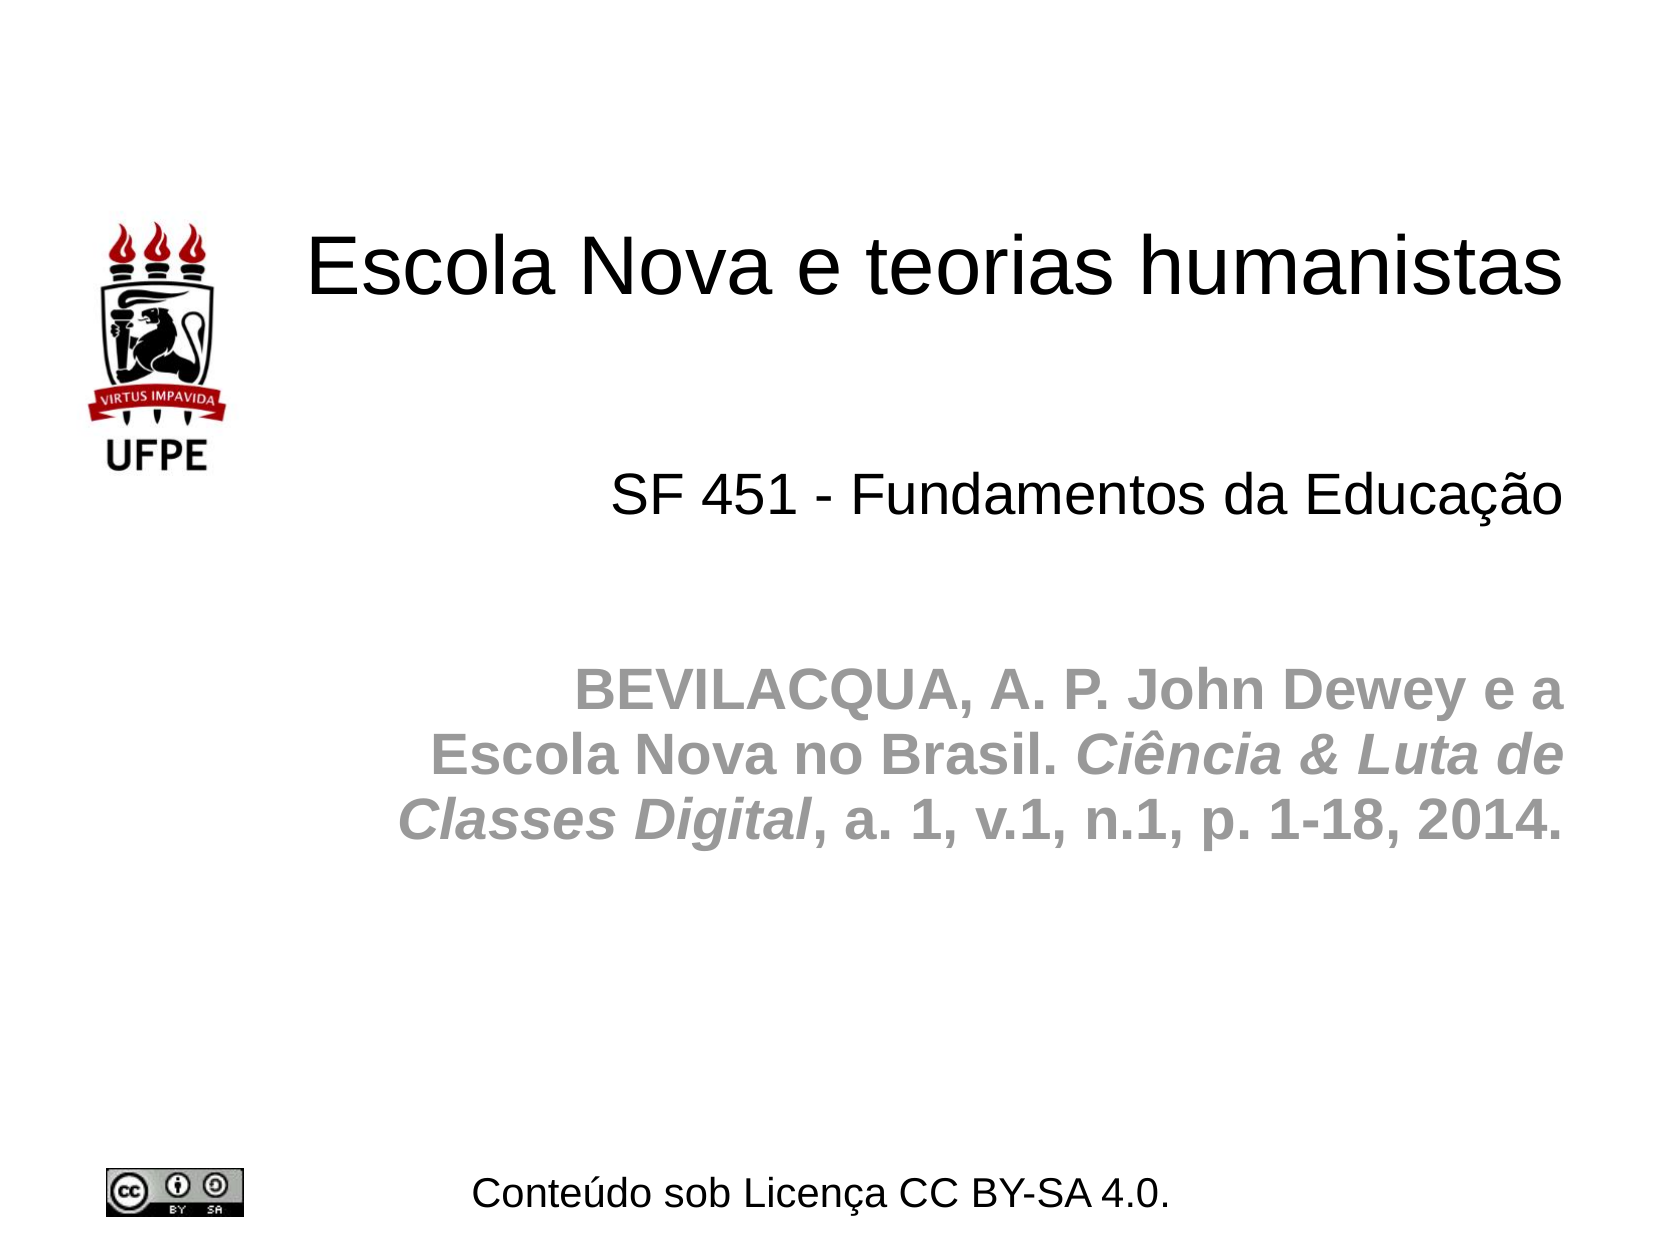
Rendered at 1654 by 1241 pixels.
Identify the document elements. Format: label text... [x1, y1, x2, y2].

subtitle Escola Nova e teorias humanistas SF 451 - Fundamentos da Educação BEVILACQUA, A. P. John Dewey e a Escola Nova no Brasil. Ciência & Luta de Classes Digital, a. 1, v.1, n.1, p. 1-18, 2014. [76, 126, 1565, 945]
picture [29, 163, 296, 532]
picture [106, 1168, 244, 1217]
text_box Conteúdo sob Licença CC BY-SA 4.0. [259, 1163, 1383, 1223]
